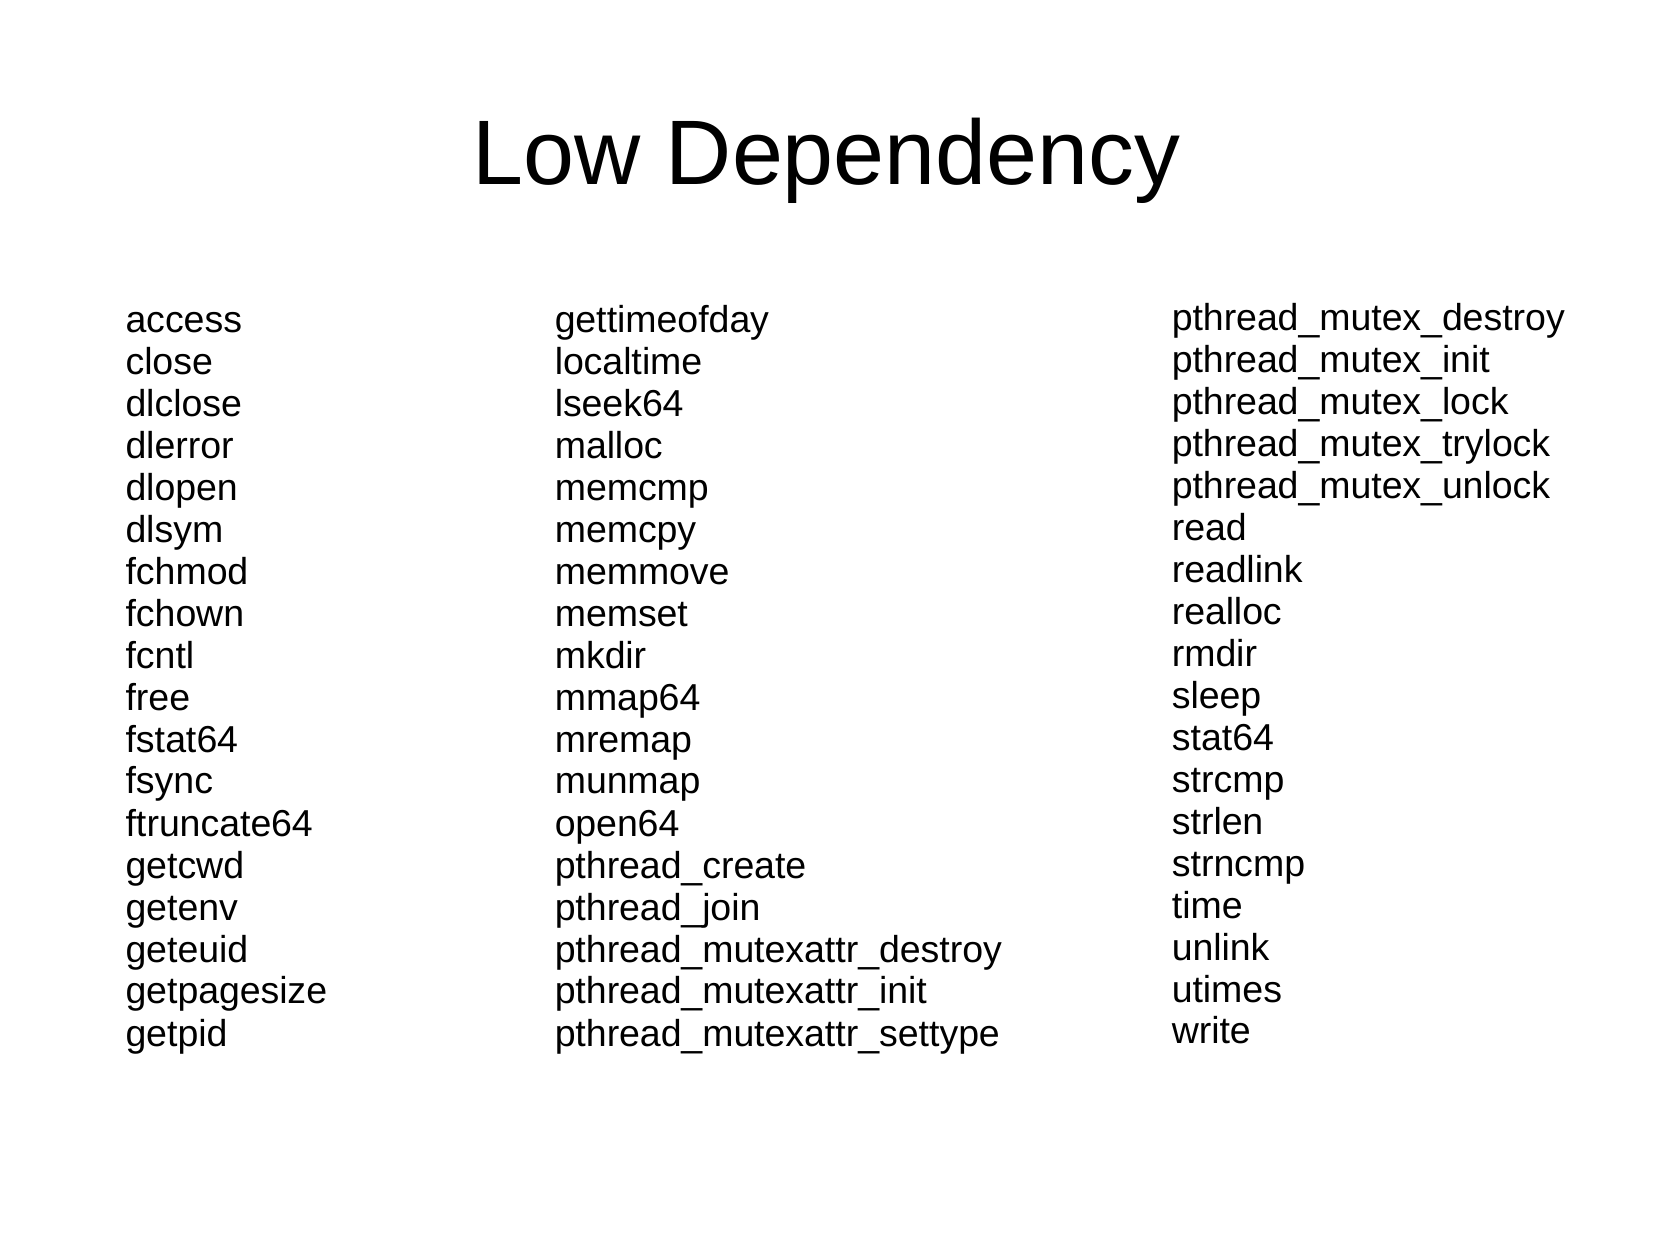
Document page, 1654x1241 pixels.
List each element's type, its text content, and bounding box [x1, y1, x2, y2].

title Low Dependency [82, 49, 1571, 257]
text_box gettimeofday localtime lseek64 malloc memcmp memcpy memmove memset mkdir mmap64 mremap munmap open64 pthread_create pthread_join pthread_mutexattr_destroy pthread_mutexattr_init pthread_mutexattr_settype [539, 290, 1018, 1085]
text_box access close dlclose dlerror dlopen dlsym fchmod fchown fcntl free fstat64 fsync ftruncate64 getcwd getenv geteuid getpagesize getpid [110, 290, 343, 1085]
text_box pthread_mutex_destroy pthread_mutex_init pthread_mutex_lock pthread_mutex_trylock pthread_mutex_unlock read readlink realloc rmdir sleep stat64 strcmp strlen strncmp time unlink utimes write [1157, 288, 1581, 1083]
